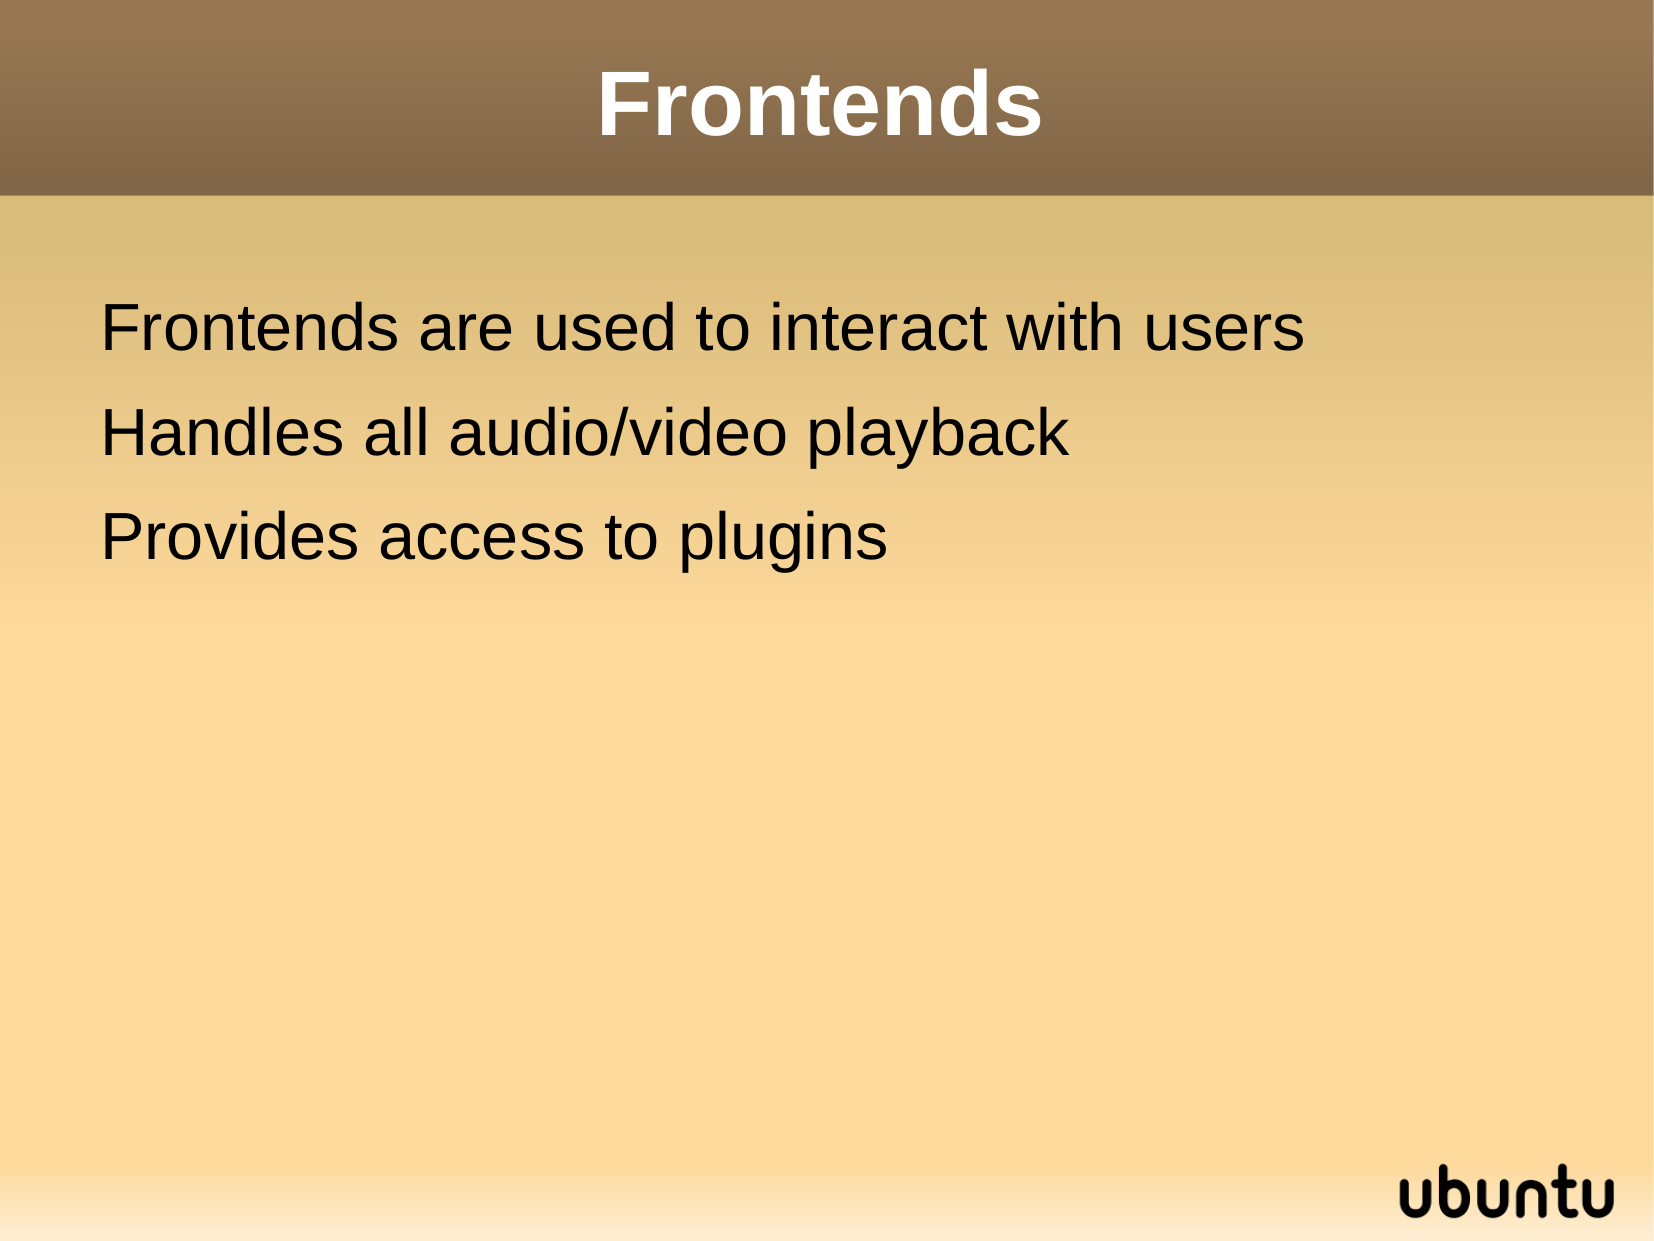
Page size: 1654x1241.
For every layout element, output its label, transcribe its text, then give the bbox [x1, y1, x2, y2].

title Frontends [76, 7, 1565, 200]
list Frontends are used to interact with users Handles all audio/video playback Provides access to plugins [82, 290, 1571, 1094]
picture [0, 0, 1654, 1241]
